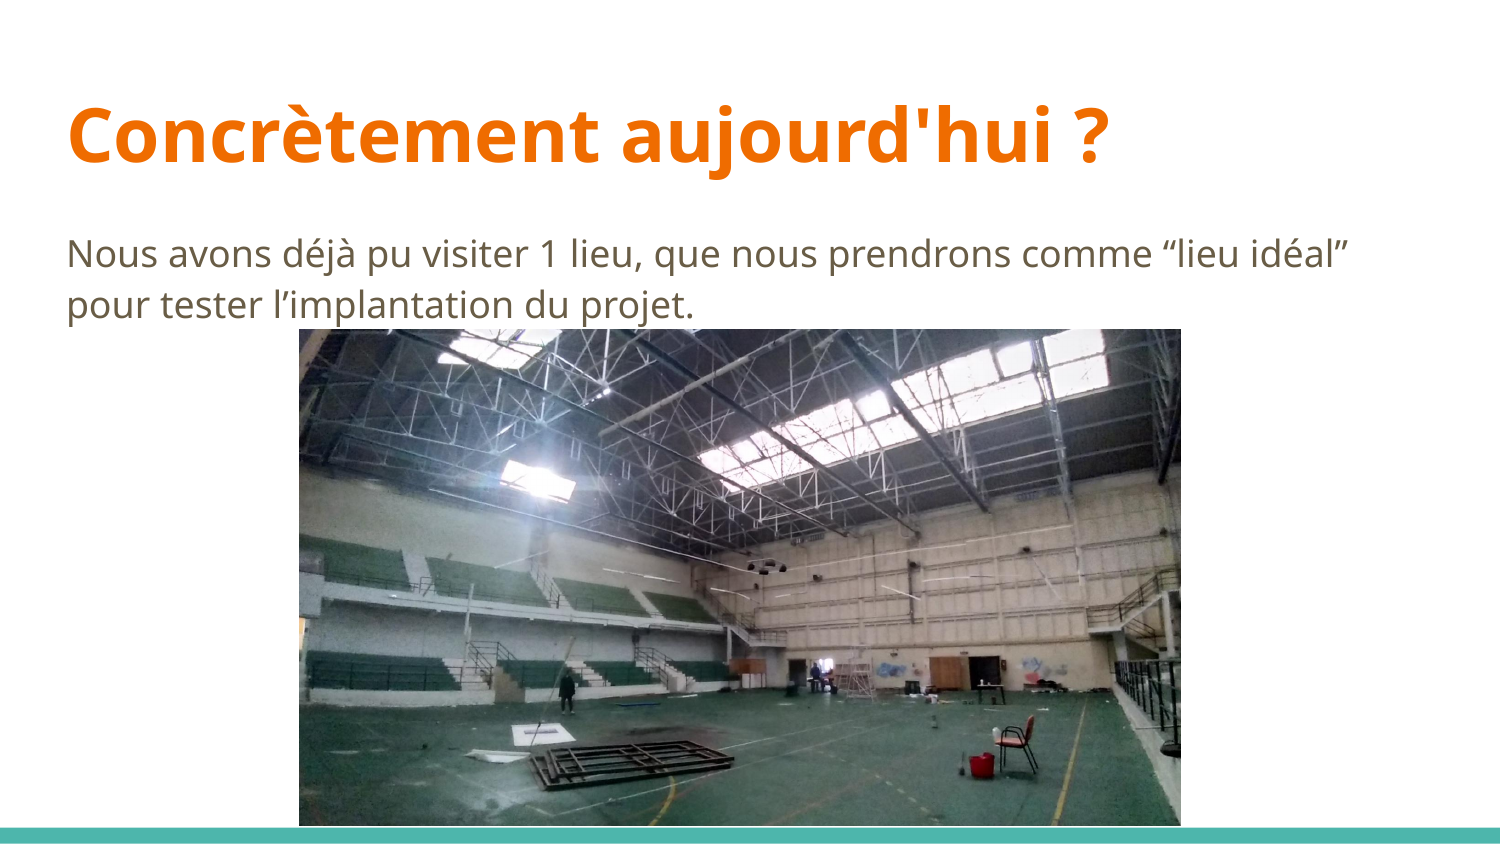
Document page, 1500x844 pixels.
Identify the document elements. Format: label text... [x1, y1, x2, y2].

title Concrètement aujourd'hui ? [51, 72, 1449, 189]
picture [299, 329, 1181, 826]
list Nous avons déjà pu visiter 1 lieu, que nous prendrons comme “lieu idéal” pour tester l’implantation du projet. [51, 207, 1449, 750]
